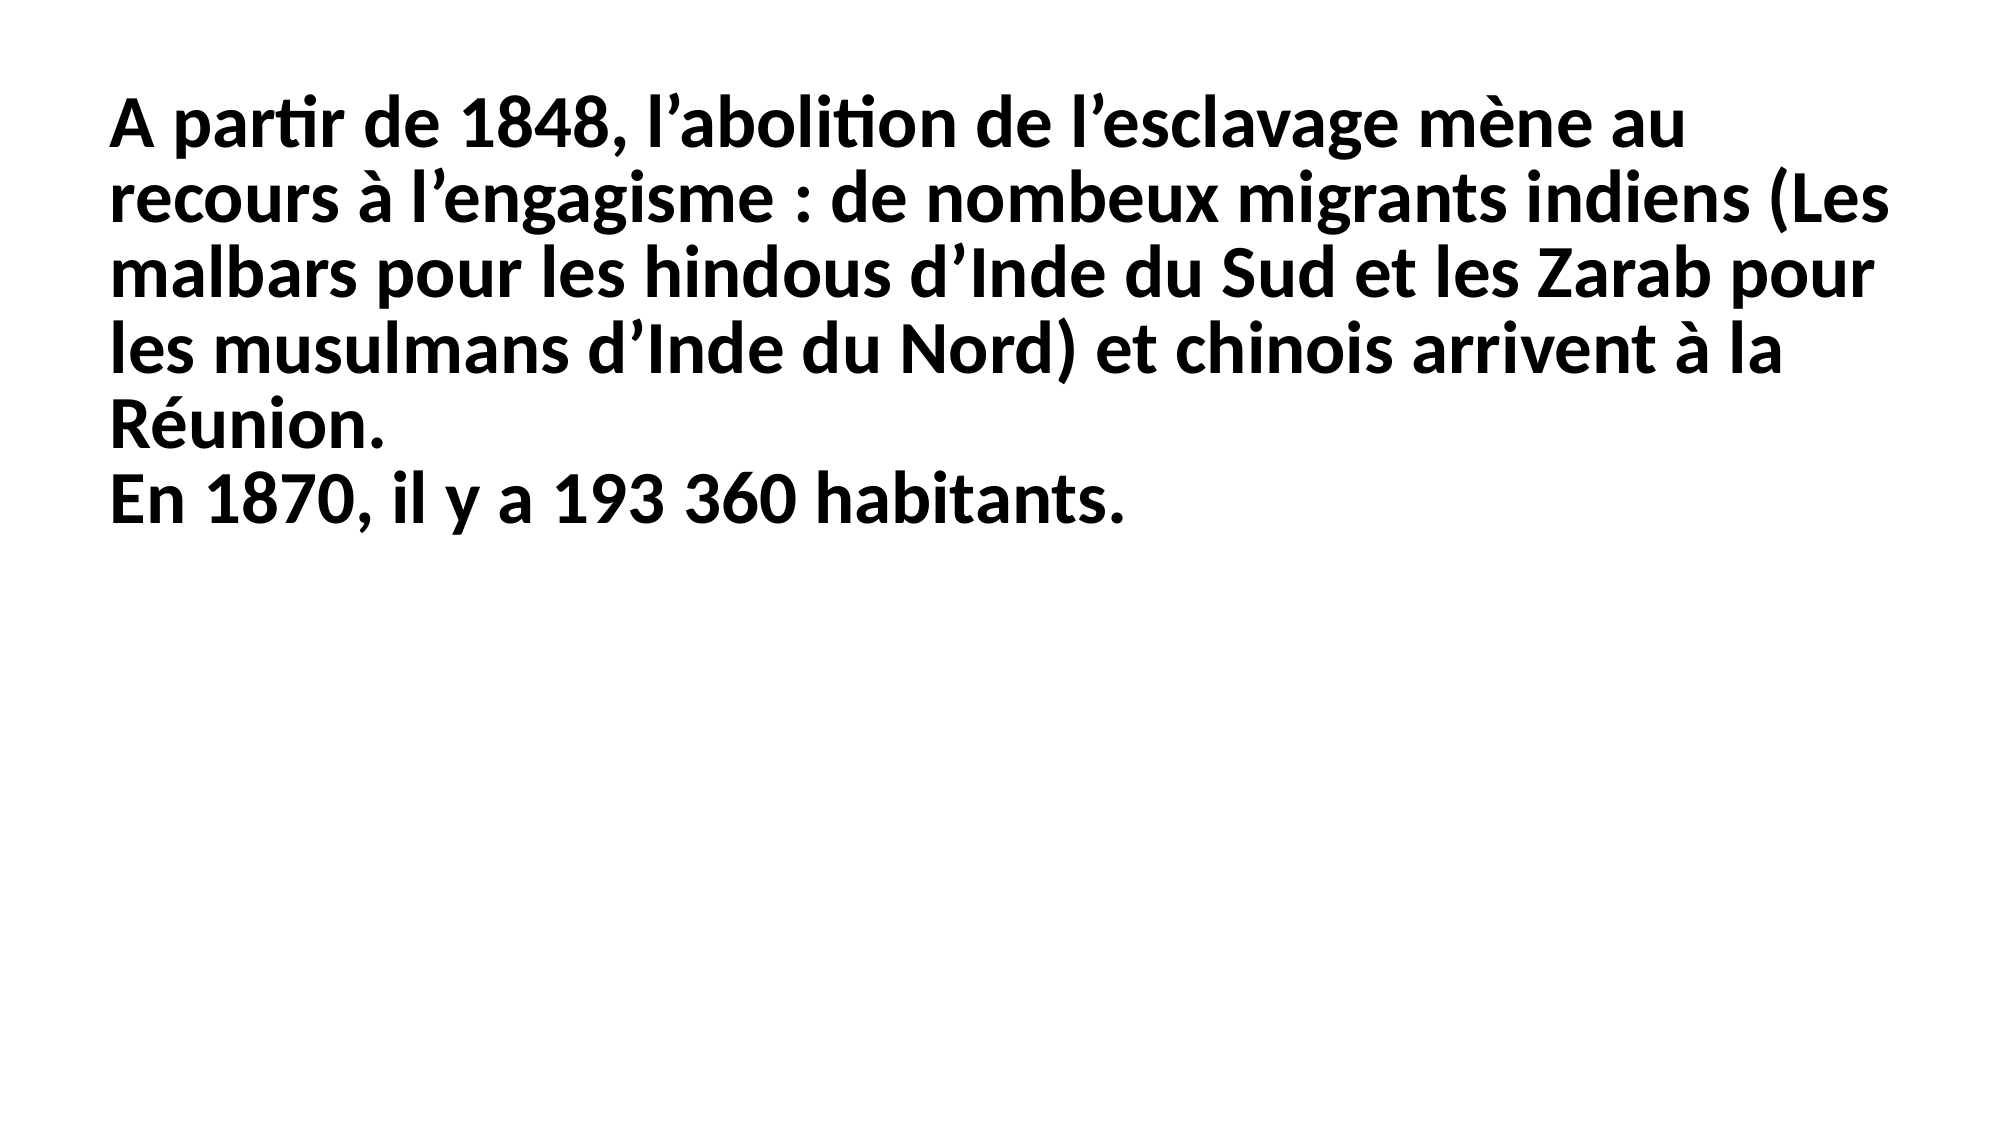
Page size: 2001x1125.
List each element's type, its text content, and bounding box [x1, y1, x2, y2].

text_box A partir de 1848, l’abolition de l’esclavage mène au recours à l’engagisme : de nombeux migrants indiens (Les malbars pour les hindous d’Inde du Sud et les Zarab pour les musulmans d’Inde du Nord) et chinois arrivent à la Réunion. En 1870, il y a 193 360 habitants. [94, 84, 1914, 685]
